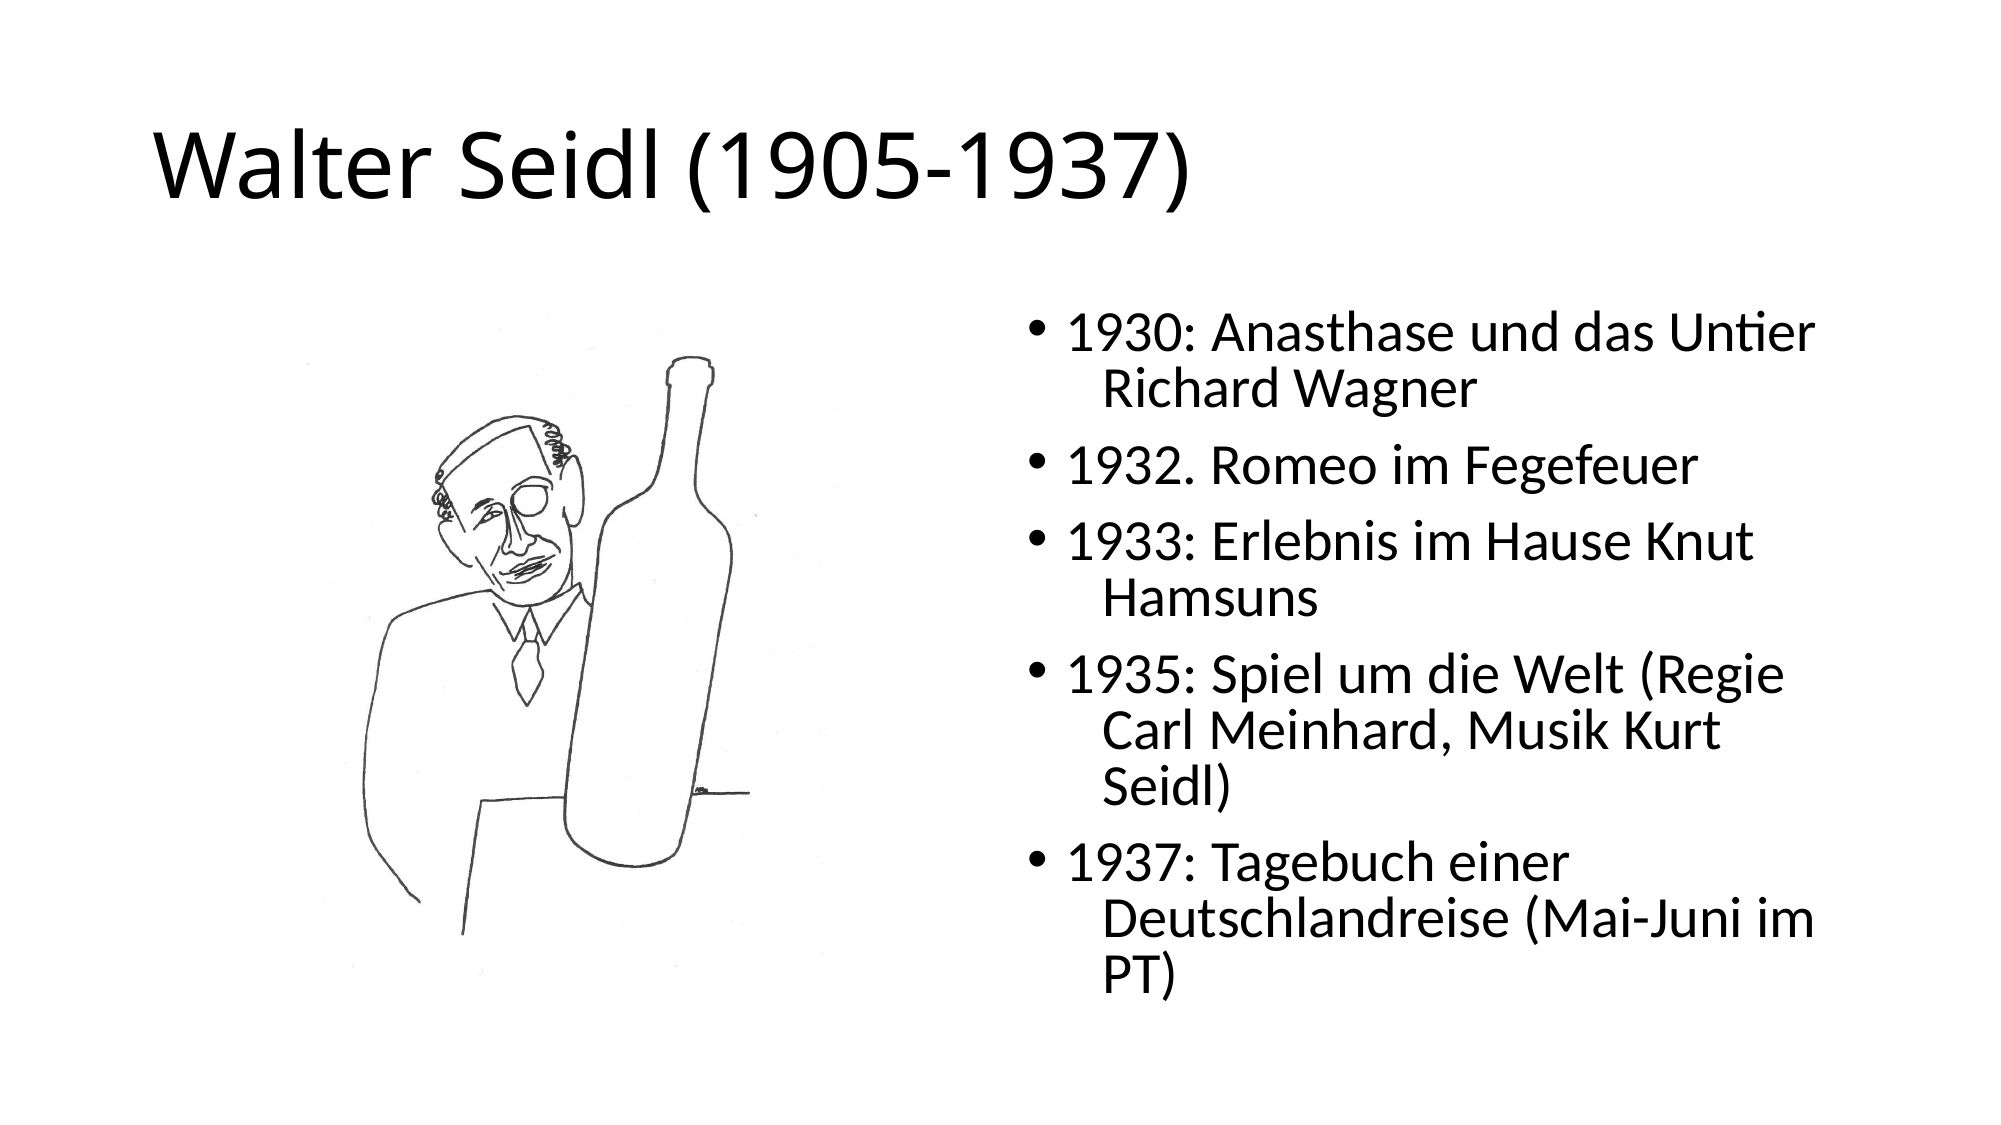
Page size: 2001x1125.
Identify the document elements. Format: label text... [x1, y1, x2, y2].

title Walter Seidl (1905-1937) [137, 59, 1863, 278]
list 1930: Anasthase und das Untier Richard Wagner 1932. Romeo im Fegefeuer 1933: Erlebnis im Hause Knut Hamsuns 1935: Spiel um die Welt (Regie Carl Meinhard, Musik Kurt Seidl) 1937: Tagebuch einer Deutschlandreise (Mai-Juni im PT) [1012, 299, 1863, 1014]
picture [285, 299, 840, 1014]
